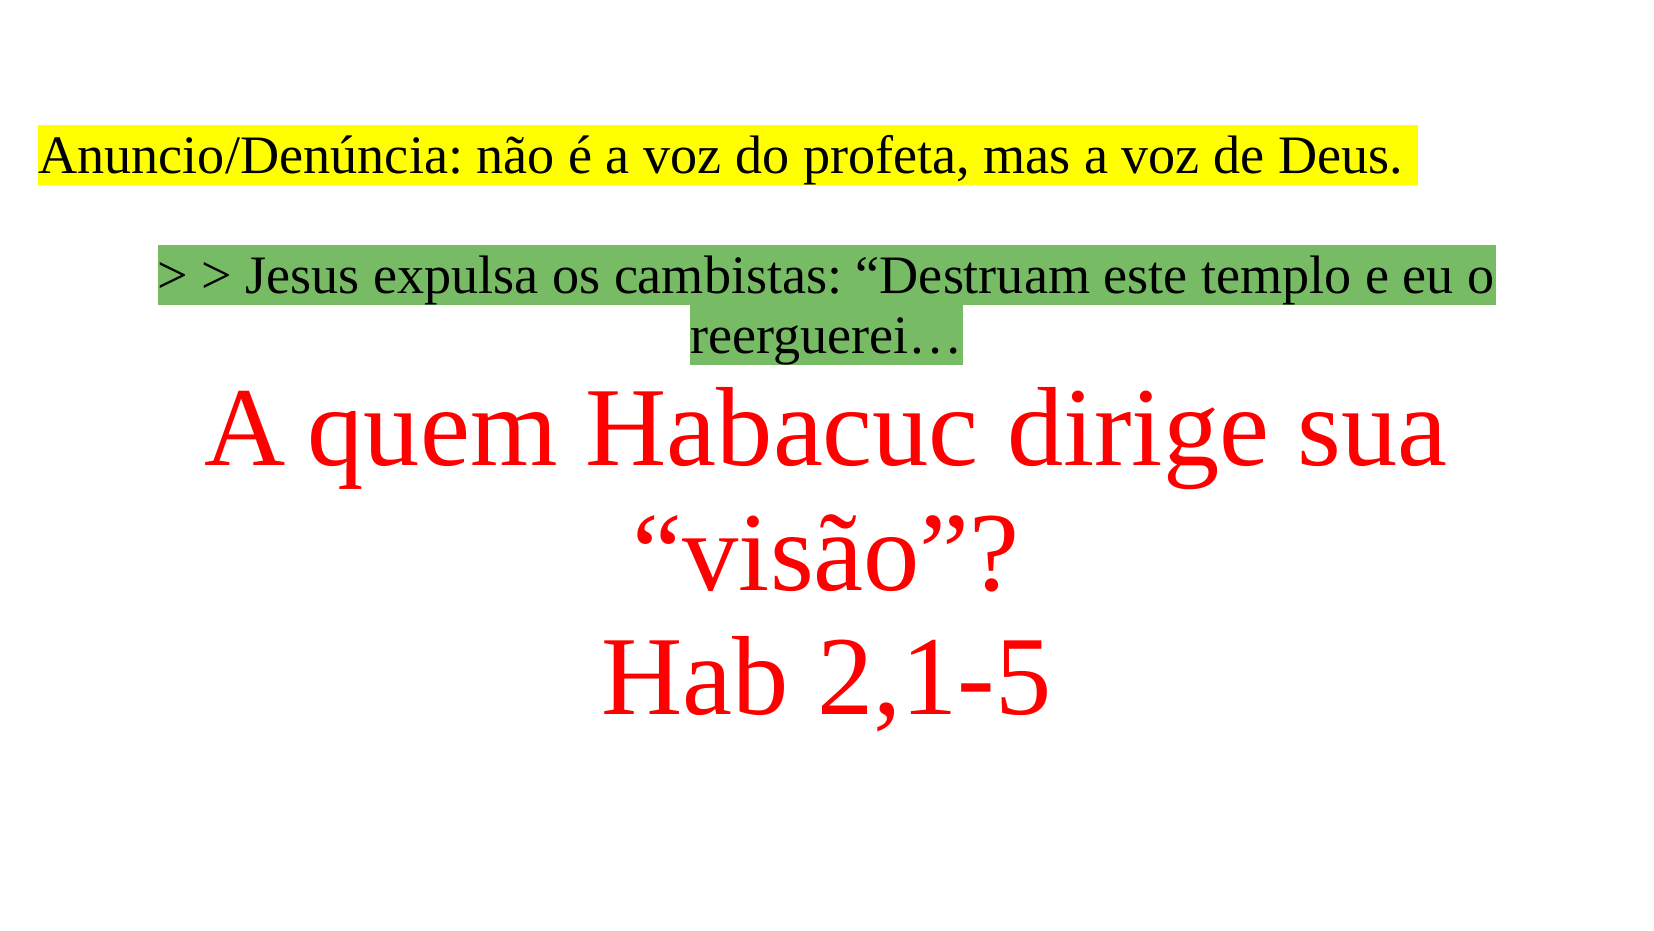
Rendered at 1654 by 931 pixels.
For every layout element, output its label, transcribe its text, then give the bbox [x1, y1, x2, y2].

text_box Anuncio/Denúncia: não é a voz do profeta, mas a voz de Deus. > > Jesus expulsa os cambistas: “Destruam este templo e eu o reerguerei… A quem Habacuc dirige sua “visão”? Hab 2,1-5 [23, 118, 1630, 747]
